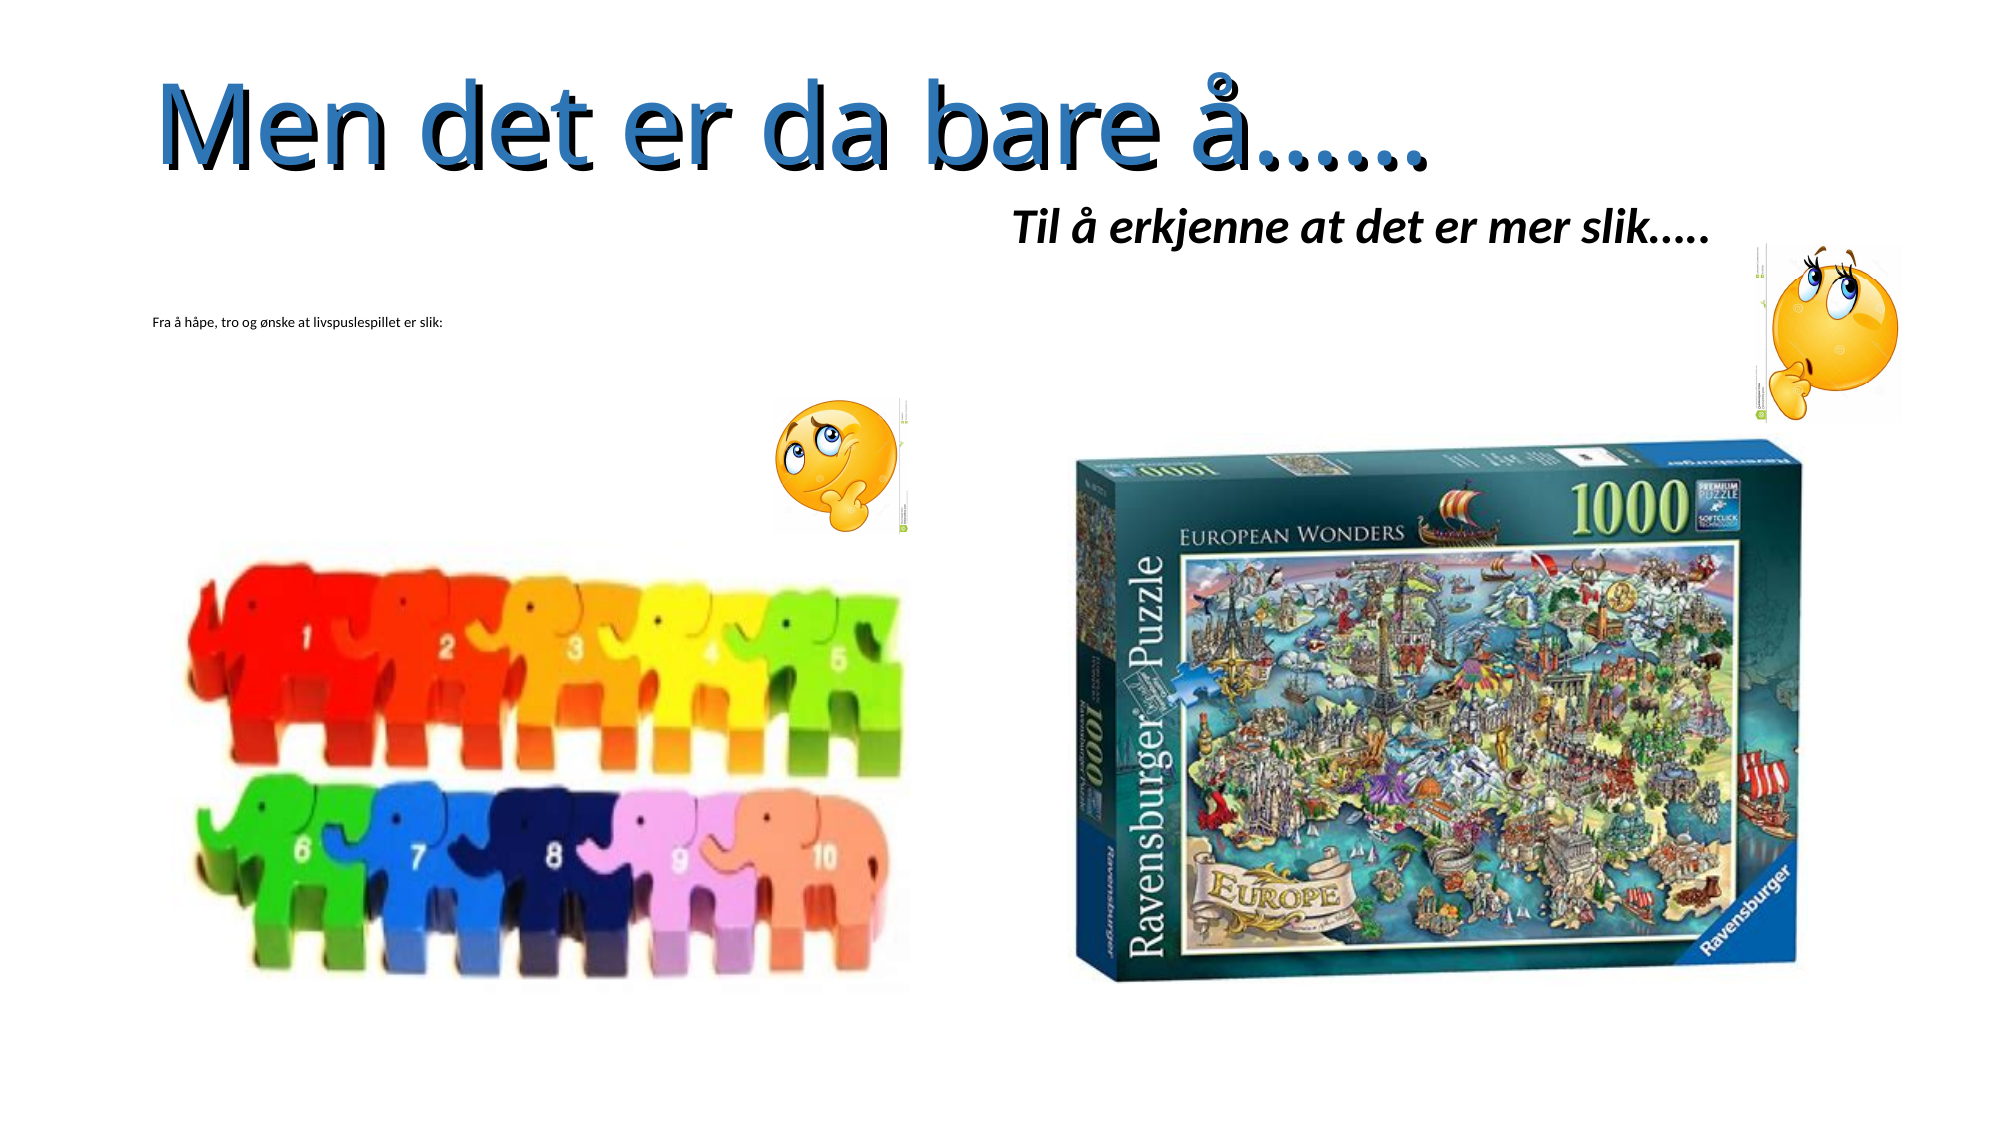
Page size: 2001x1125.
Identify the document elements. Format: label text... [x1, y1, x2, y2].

picture [1754, 243, 1902, 423]
title Men det er da bare å…… [137, 59, 1863, 155]
picture [1067, 433, 1808, 993]
list Til å erkjenne at det er mer slik….. [996, 167, 1847, 262]
picture [171, 361, 913, 1125]
list Fra å håpe, tro og ønske at livspuslespillet er slik: [137, 243, 984, 339]
